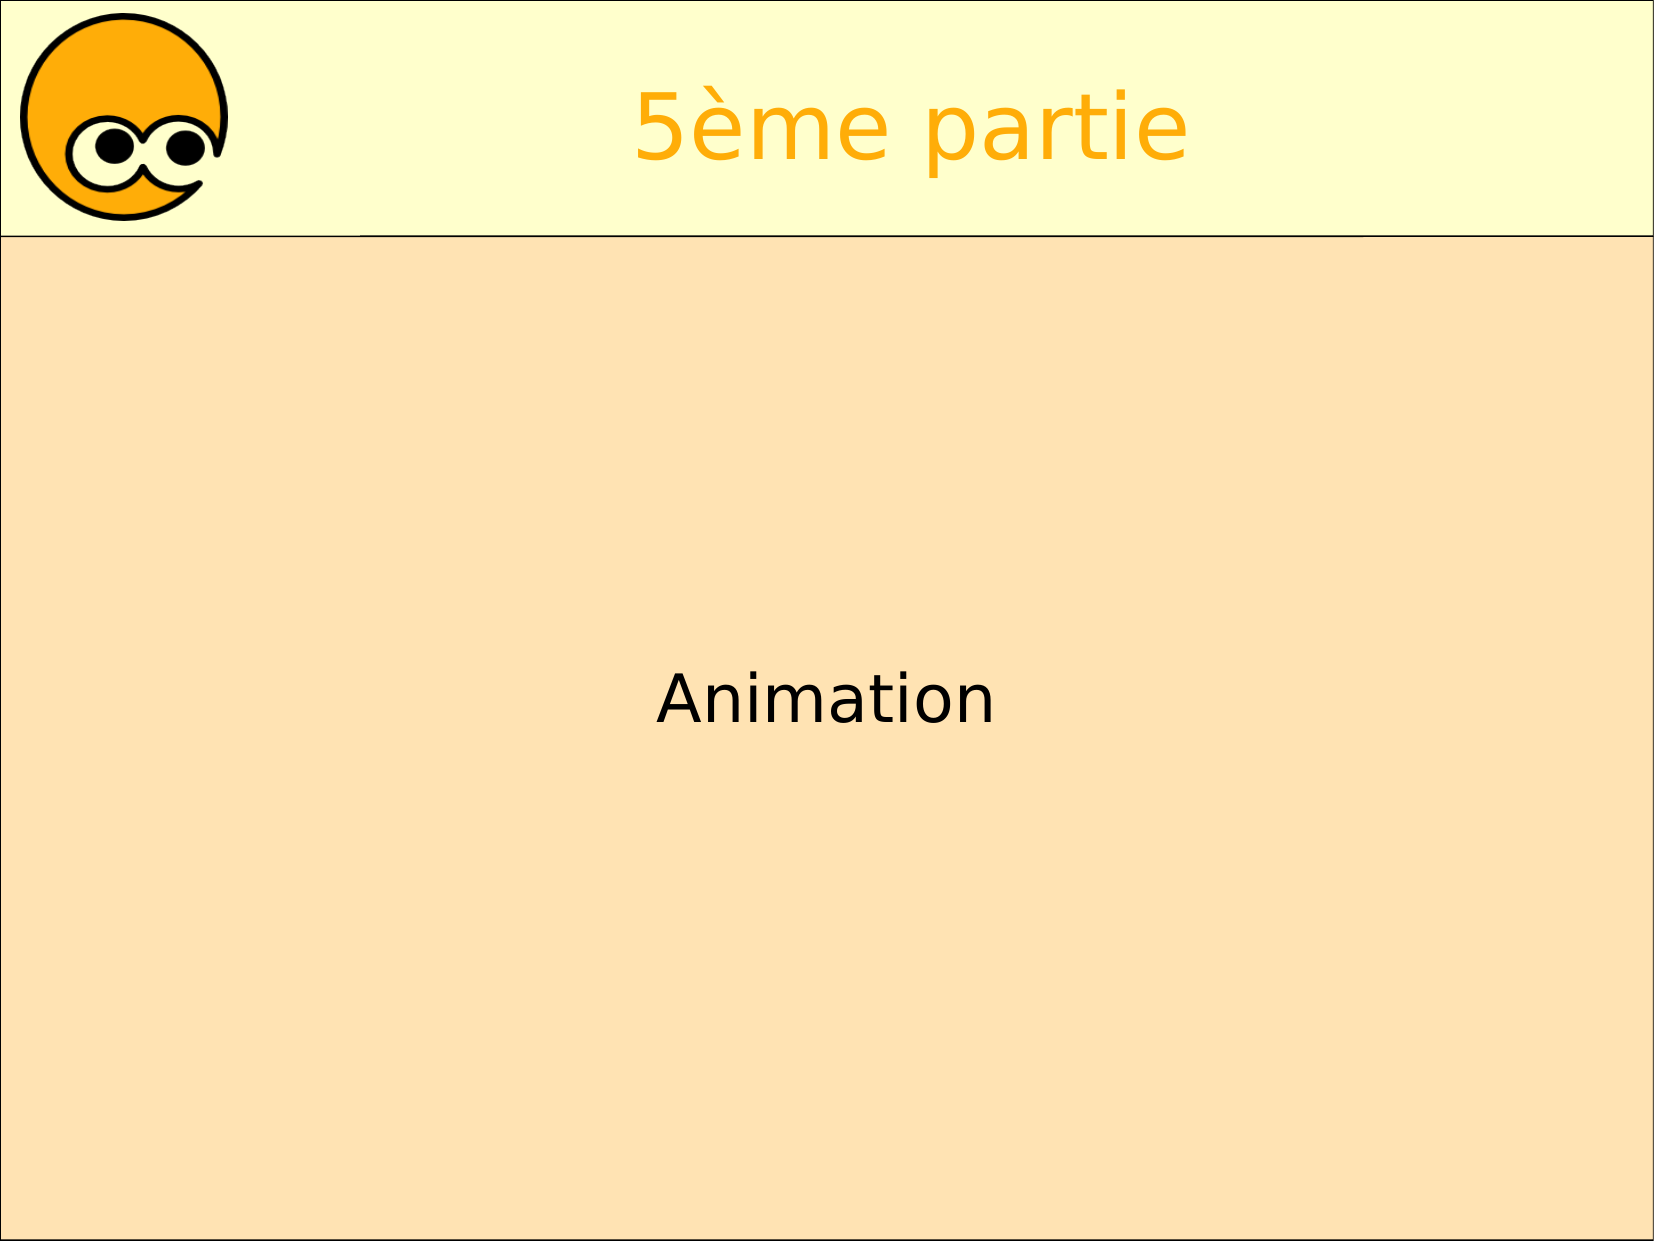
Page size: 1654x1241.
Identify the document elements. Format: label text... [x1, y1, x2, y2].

title 5ème partie [252, 49, 1571, 207]
subtitle Animation [82, 290, 1571, 1109]
picture [20, 13, 228, 221]
